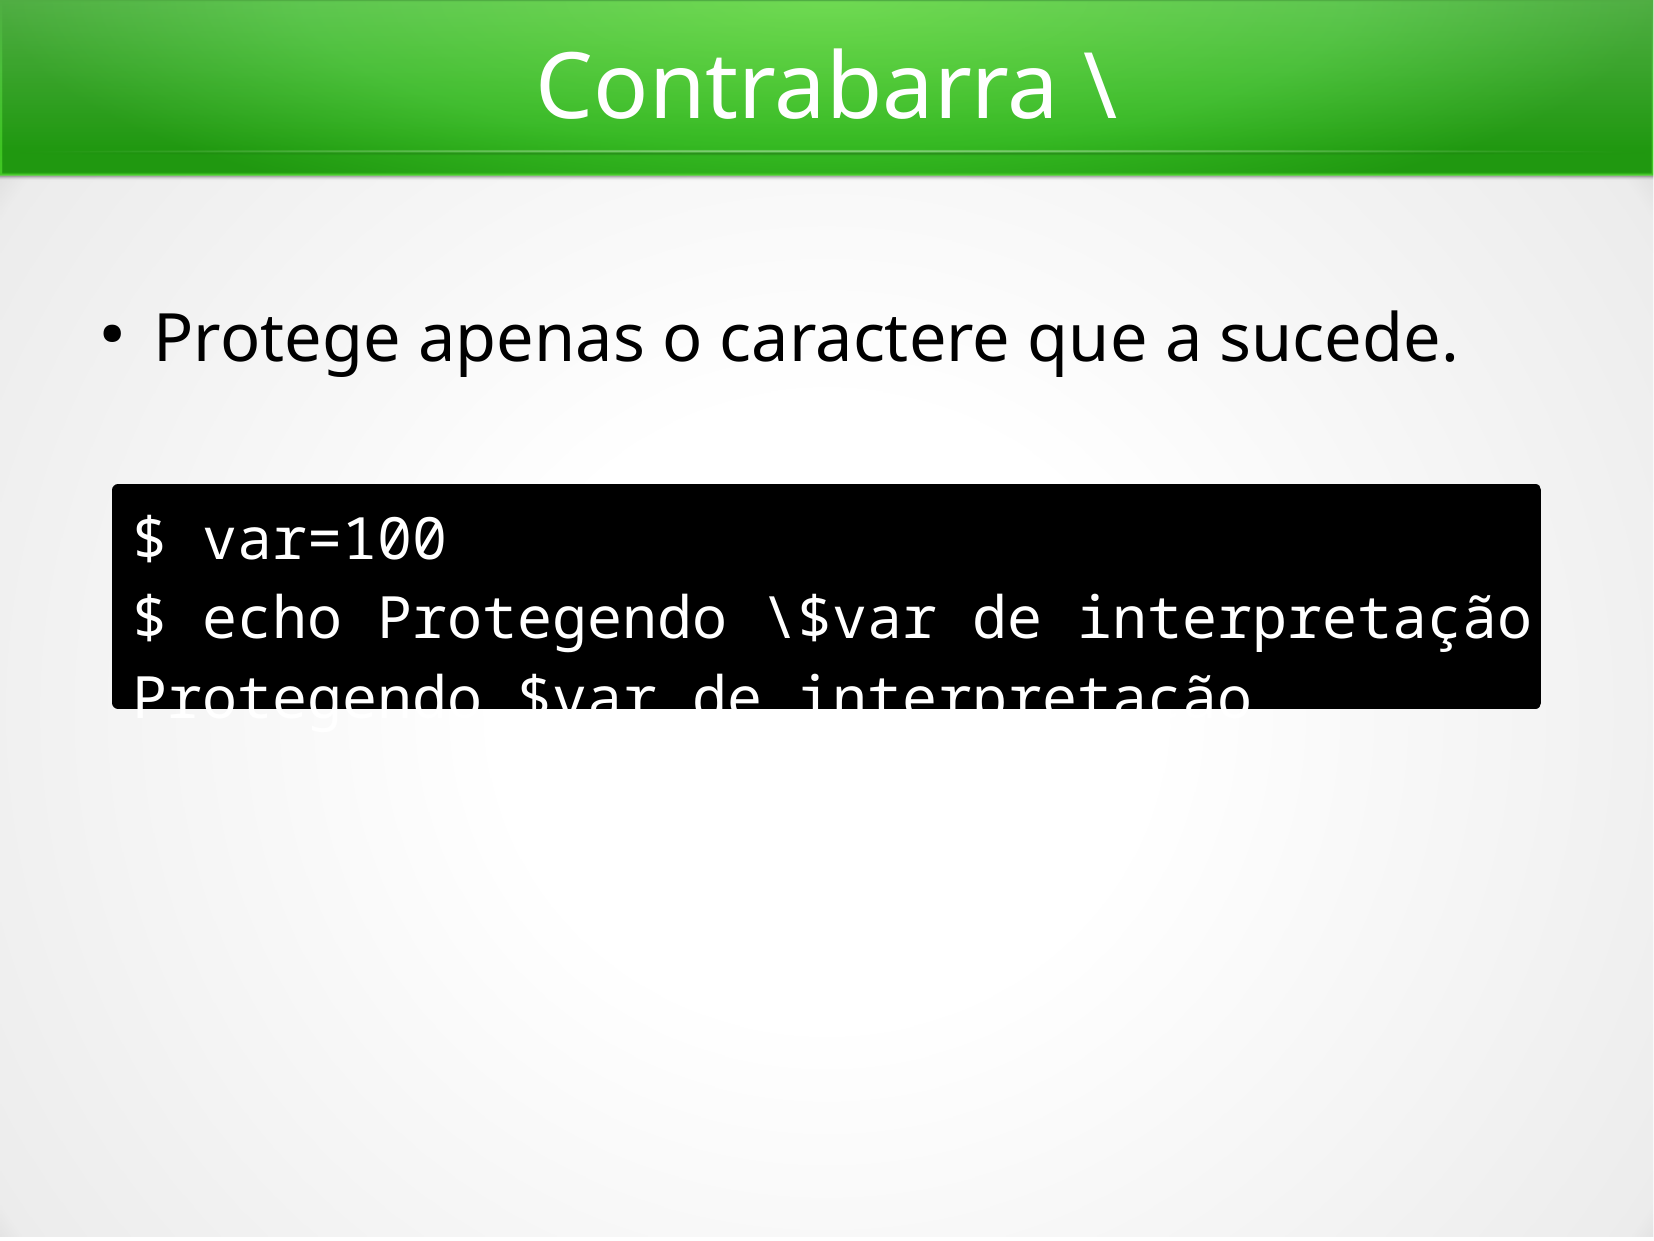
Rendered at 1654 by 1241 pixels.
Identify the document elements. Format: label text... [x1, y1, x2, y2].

picture [0, 0, 1654, 1237]
title Contrabarra \ [82, 11, 1571, 154]
text_box $ var=100 $ echo Protegendo \$var de interpretação Protegendo $var de interpretação [118, 490, 1536, 703]
list Protege apenas o caractere que a sucede. [82, 290, 1571, 1010]
